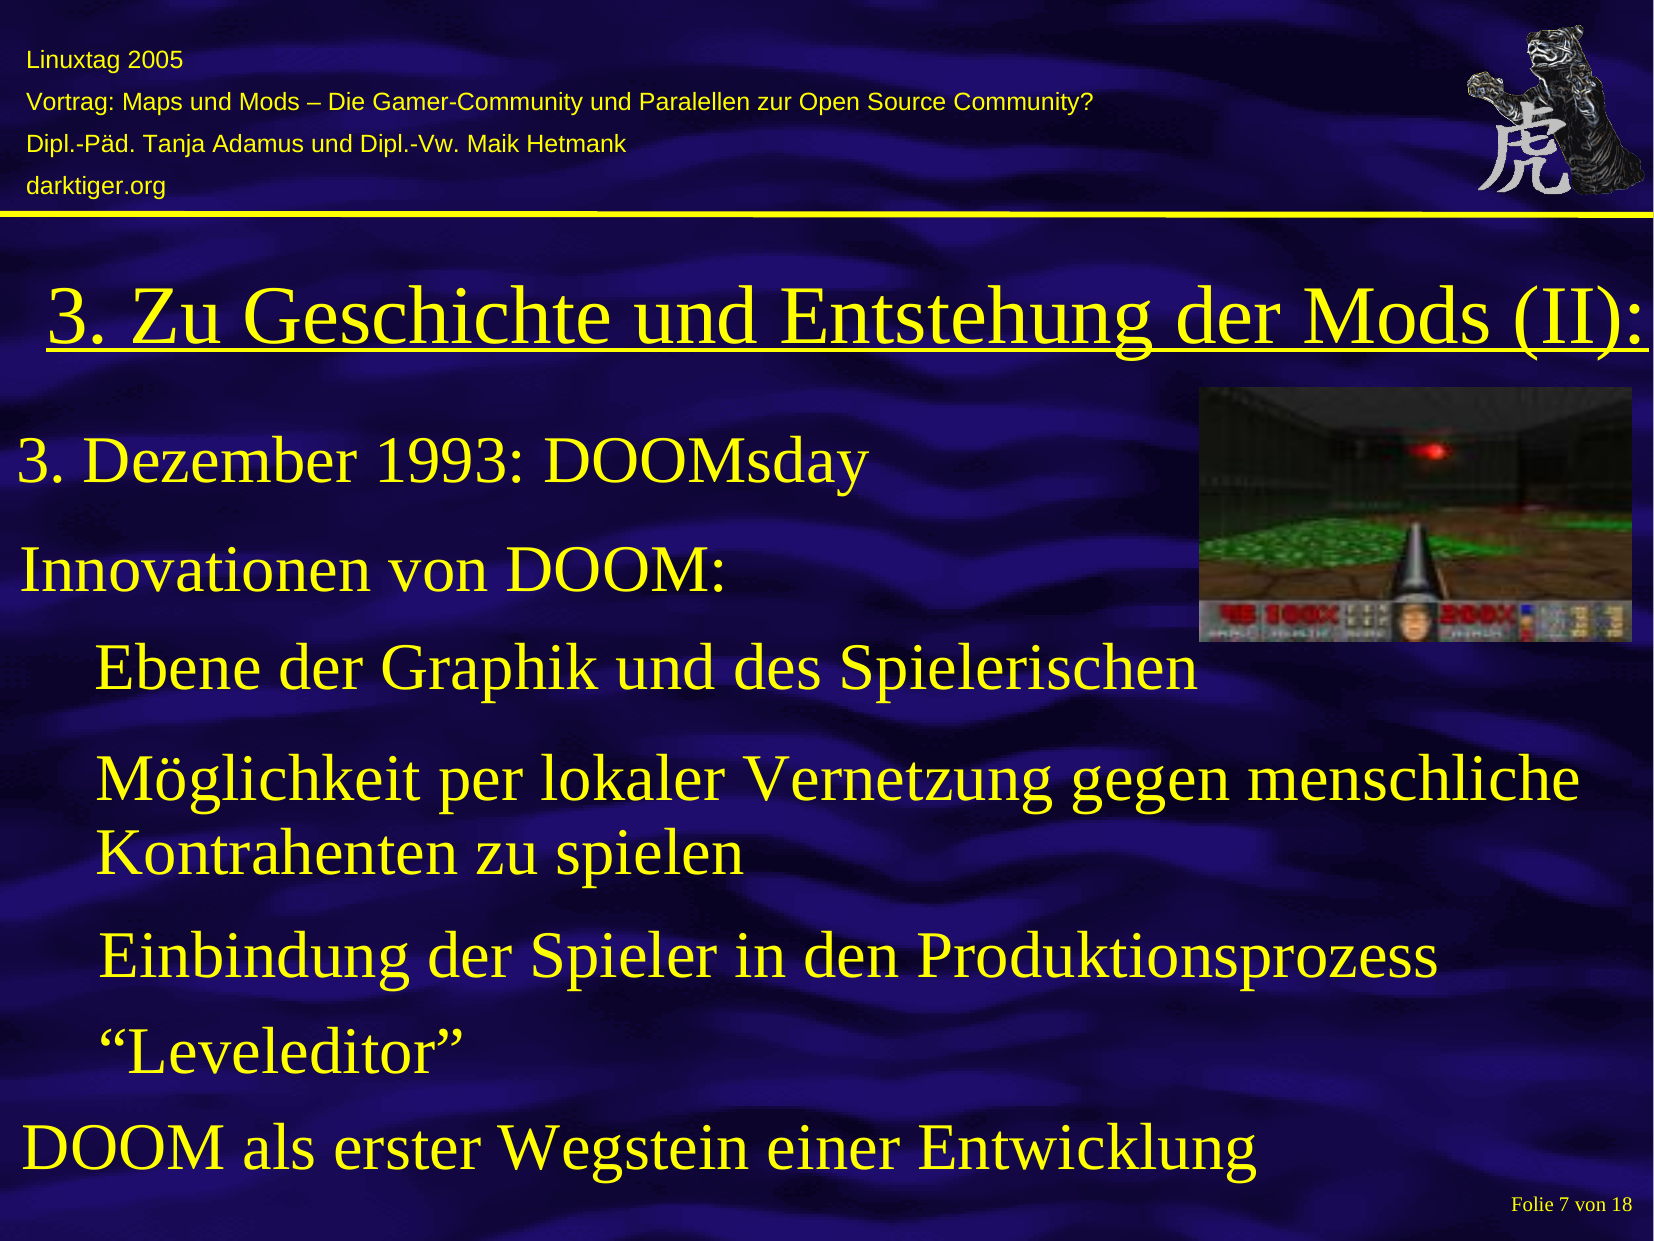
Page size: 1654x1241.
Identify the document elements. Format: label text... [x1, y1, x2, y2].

text_box DOOM als erster Wegstein einer Entwicklung [21, 1109, 1261, 1184]
text_box Linuxtag 2005 Vortrag: Maps und Mods – Die Gamer-Community und Paralellen zur Open Source Community? Dipl.-Päd. Tanja Adamus und Dipl.-Vw. Maik Hetmank darktiger.org [26, 31, 1097, 186]
text_box “Leveleditor” [98, 1014, 466, 1089]
picture [0, 0, 1654, 211]
text_box Folie 7 von 18 [1510, 1193, 1633, 1217]
text_box Innovationen von DOOM: [19, 531, 767, 632]
text_box Möglichkeit per lokaler Vernetzung gegen menschliche Kontrahenten zu spielen [95, 741, 1584, 890]
text_box 3. Zu Geschichte und Entstehung der Mods (II): [46, 268, 1649, 362]
text_box Einbindung der Spieler in den Produktionsprozess [98, 917, 1443, 992]
text_box 3. Dezember 1993: DOOMsday [16, 423, 952, 506]
picture [0, 217, 1654, 1241]
text_box Ebene der Graphik und des Spielerischen [94, 629, 1653, 715]
